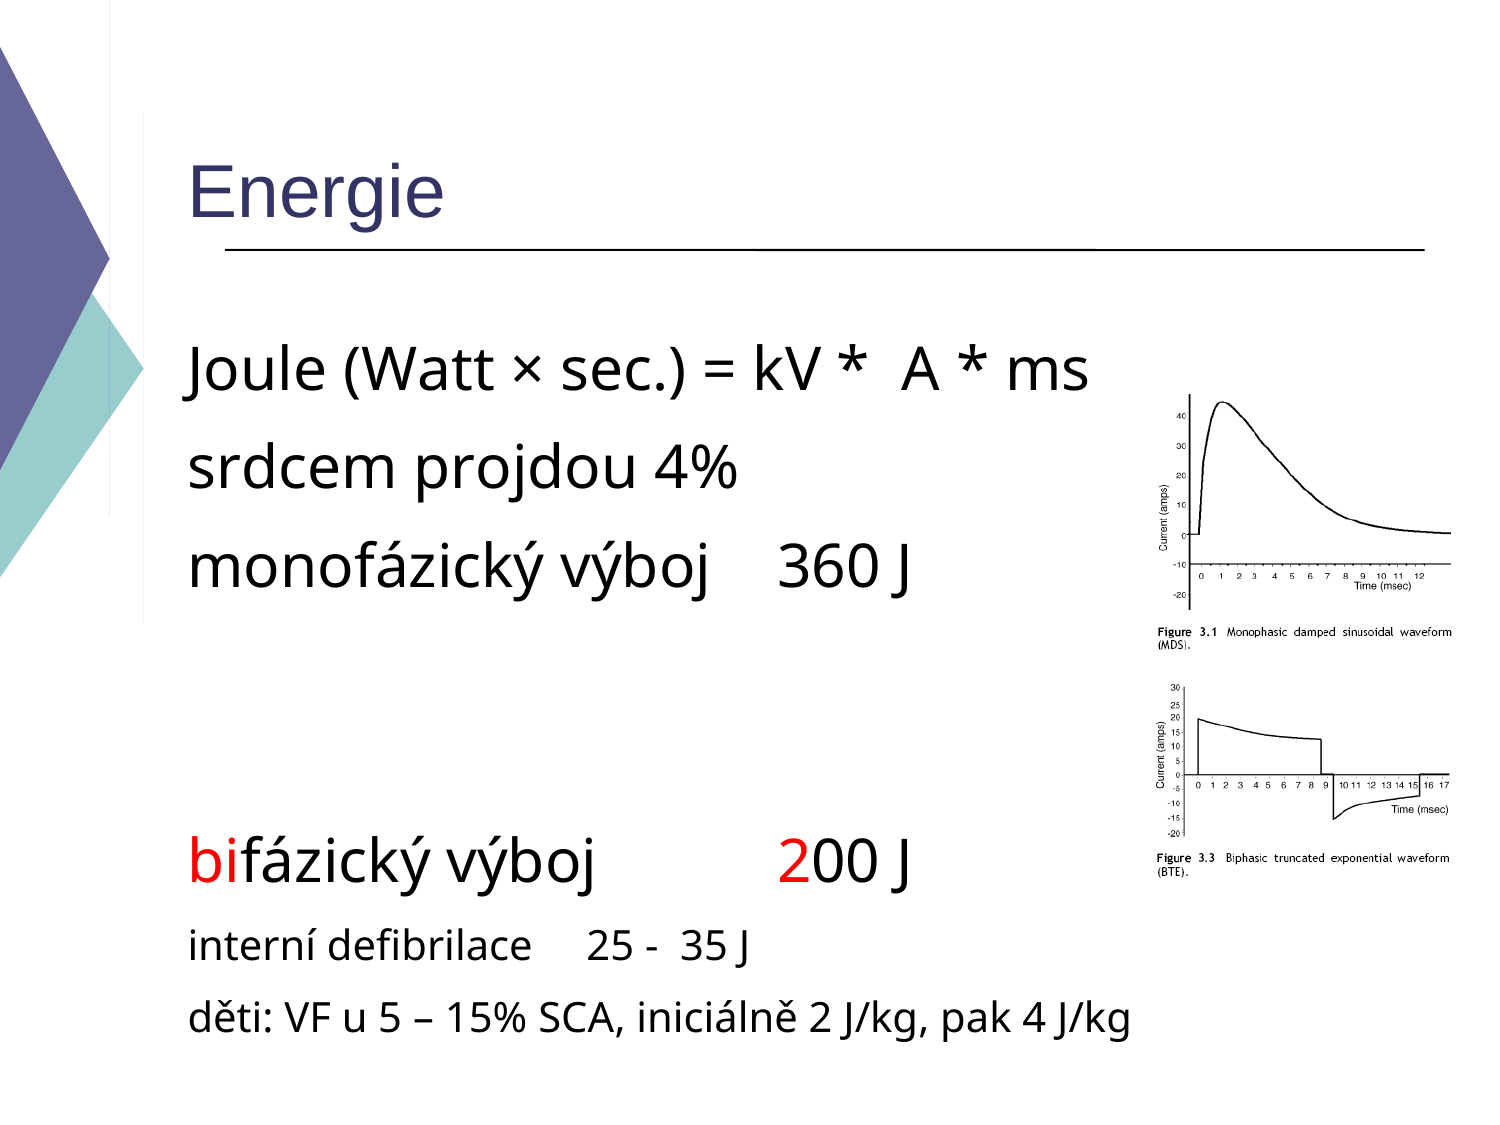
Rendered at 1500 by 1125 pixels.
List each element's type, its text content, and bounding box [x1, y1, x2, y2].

picture [1151, 388, 1461, 650]
list Joule (Watt × sec.) = kV * A * ms srdcem projdou 4% monofázický výboj 360 J bifázický výboj 200 J interní defibrilace 25 - 35 J děti: VF u 5 – 15% SCA, iniciálně 2 J/kg, pak 4 J/kg [187, 324, 1463, 1040]
title Energie [187, 78, 1463, 309]
picture [1151, 679, 1450, 880]
